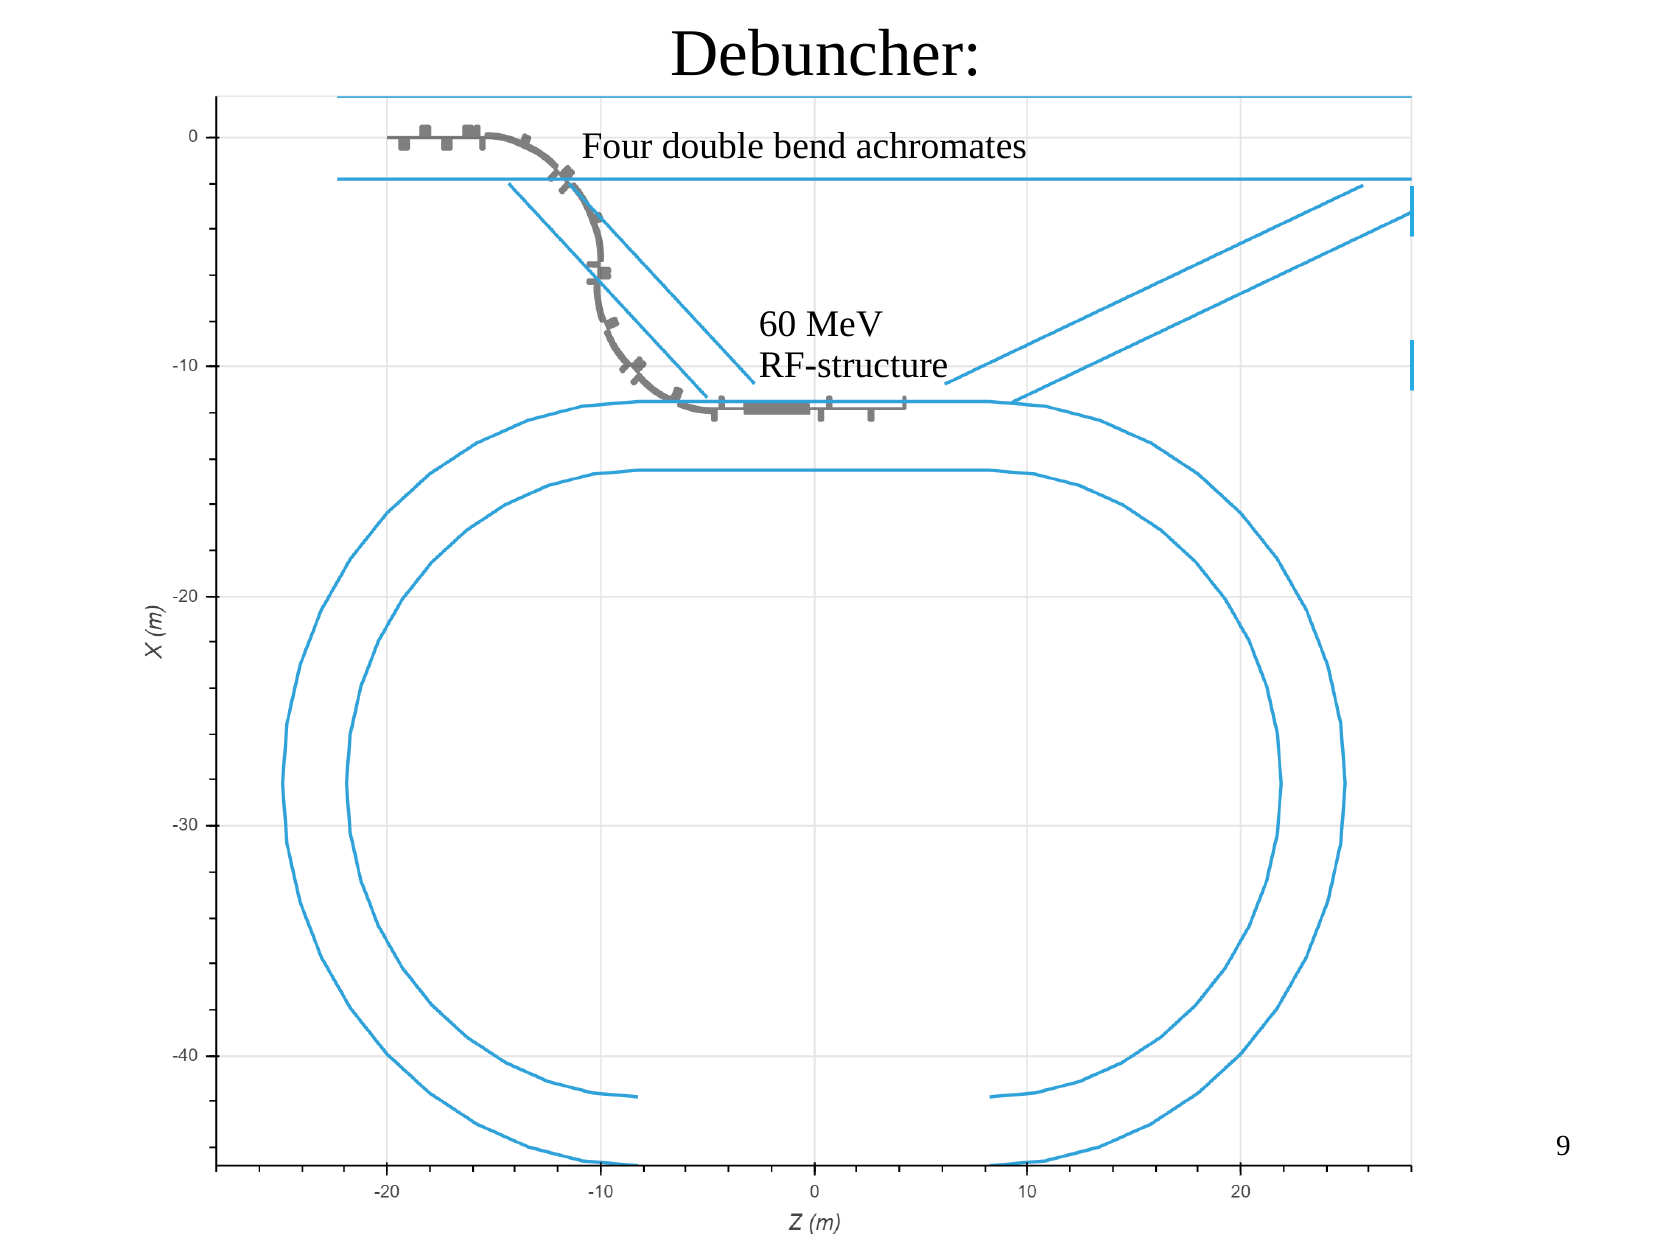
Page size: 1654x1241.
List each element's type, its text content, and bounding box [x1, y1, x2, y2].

text_box Four double bend achromates [566, 118, 1071, 201]
text_box 60 MeV RF-structure [744, 295, 1016, 404]
picture [136, 95, 1418, 1241]
title Debuncher: [82, 11, 1571, 95]
